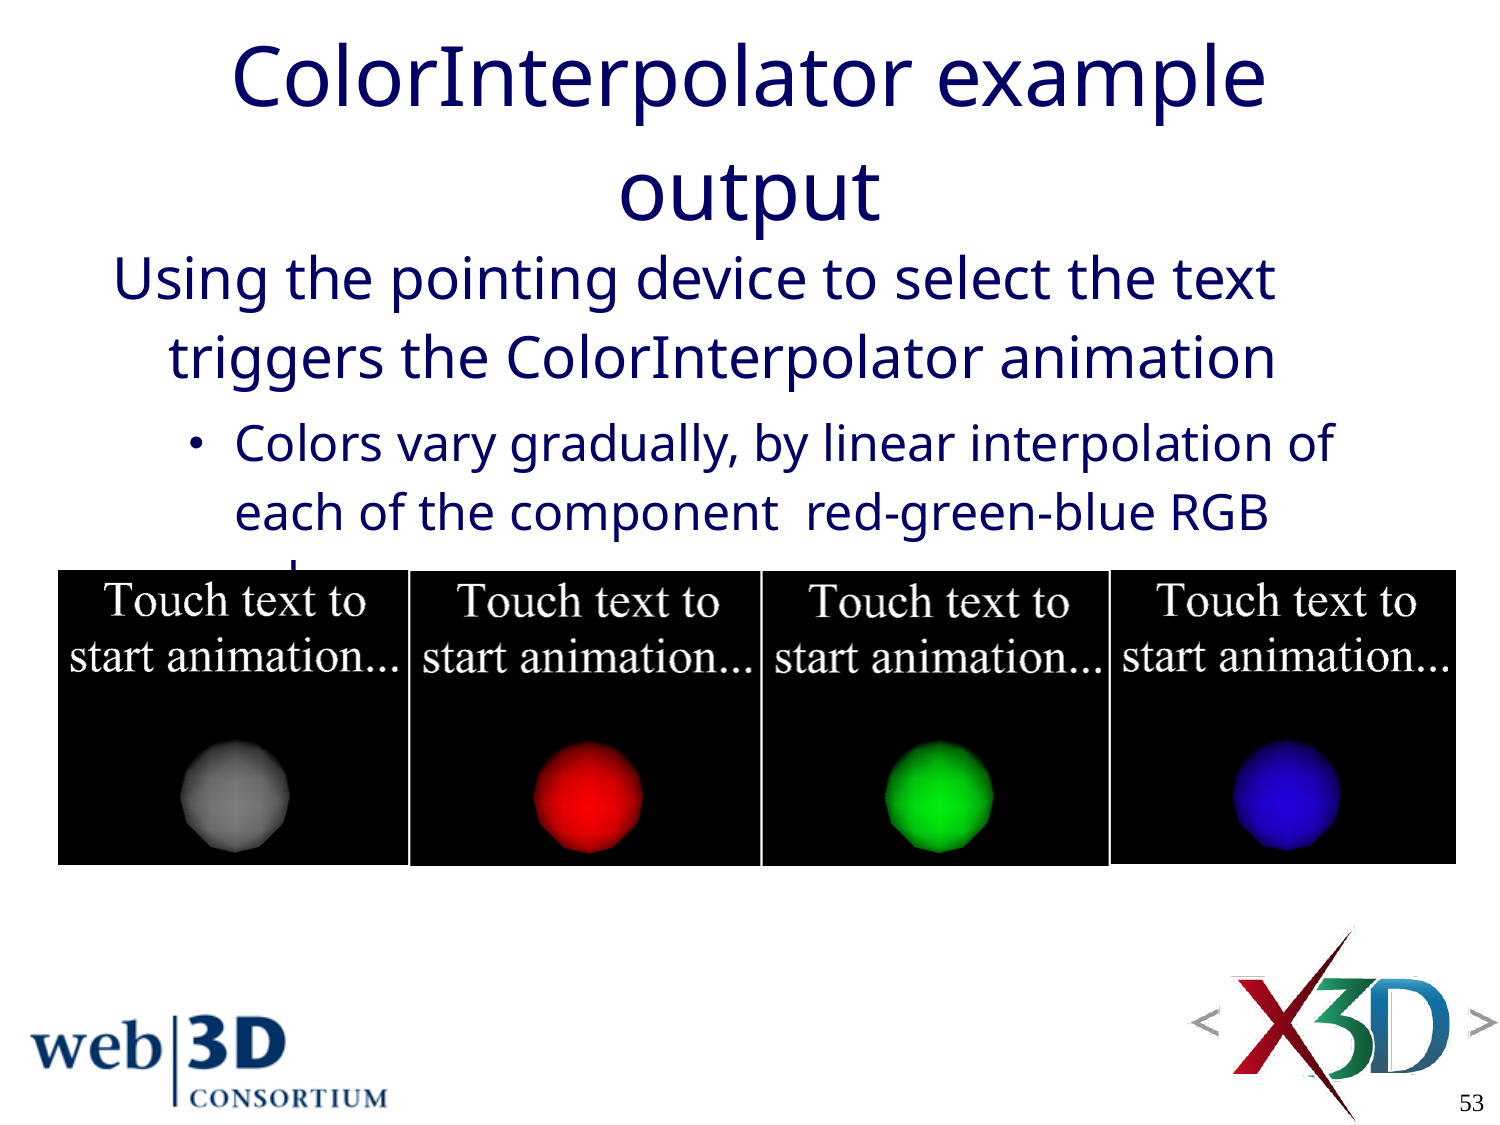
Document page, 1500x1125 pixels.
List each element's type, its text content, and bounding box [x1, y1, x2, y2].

list Using the pointing device to select the text triggers the ColorInterpolator animation Colors vary gradually, by linear interpolation of each of the component red-green-blue RGB values [112, 237, 1388, 526]
picture [1187, 926, 1500, 1125]
title ColorInterpolator example output [112, 44, 1388, 218]
picture [58, 570, 1456, 866]
picture [12, 998, 413, 1118]
